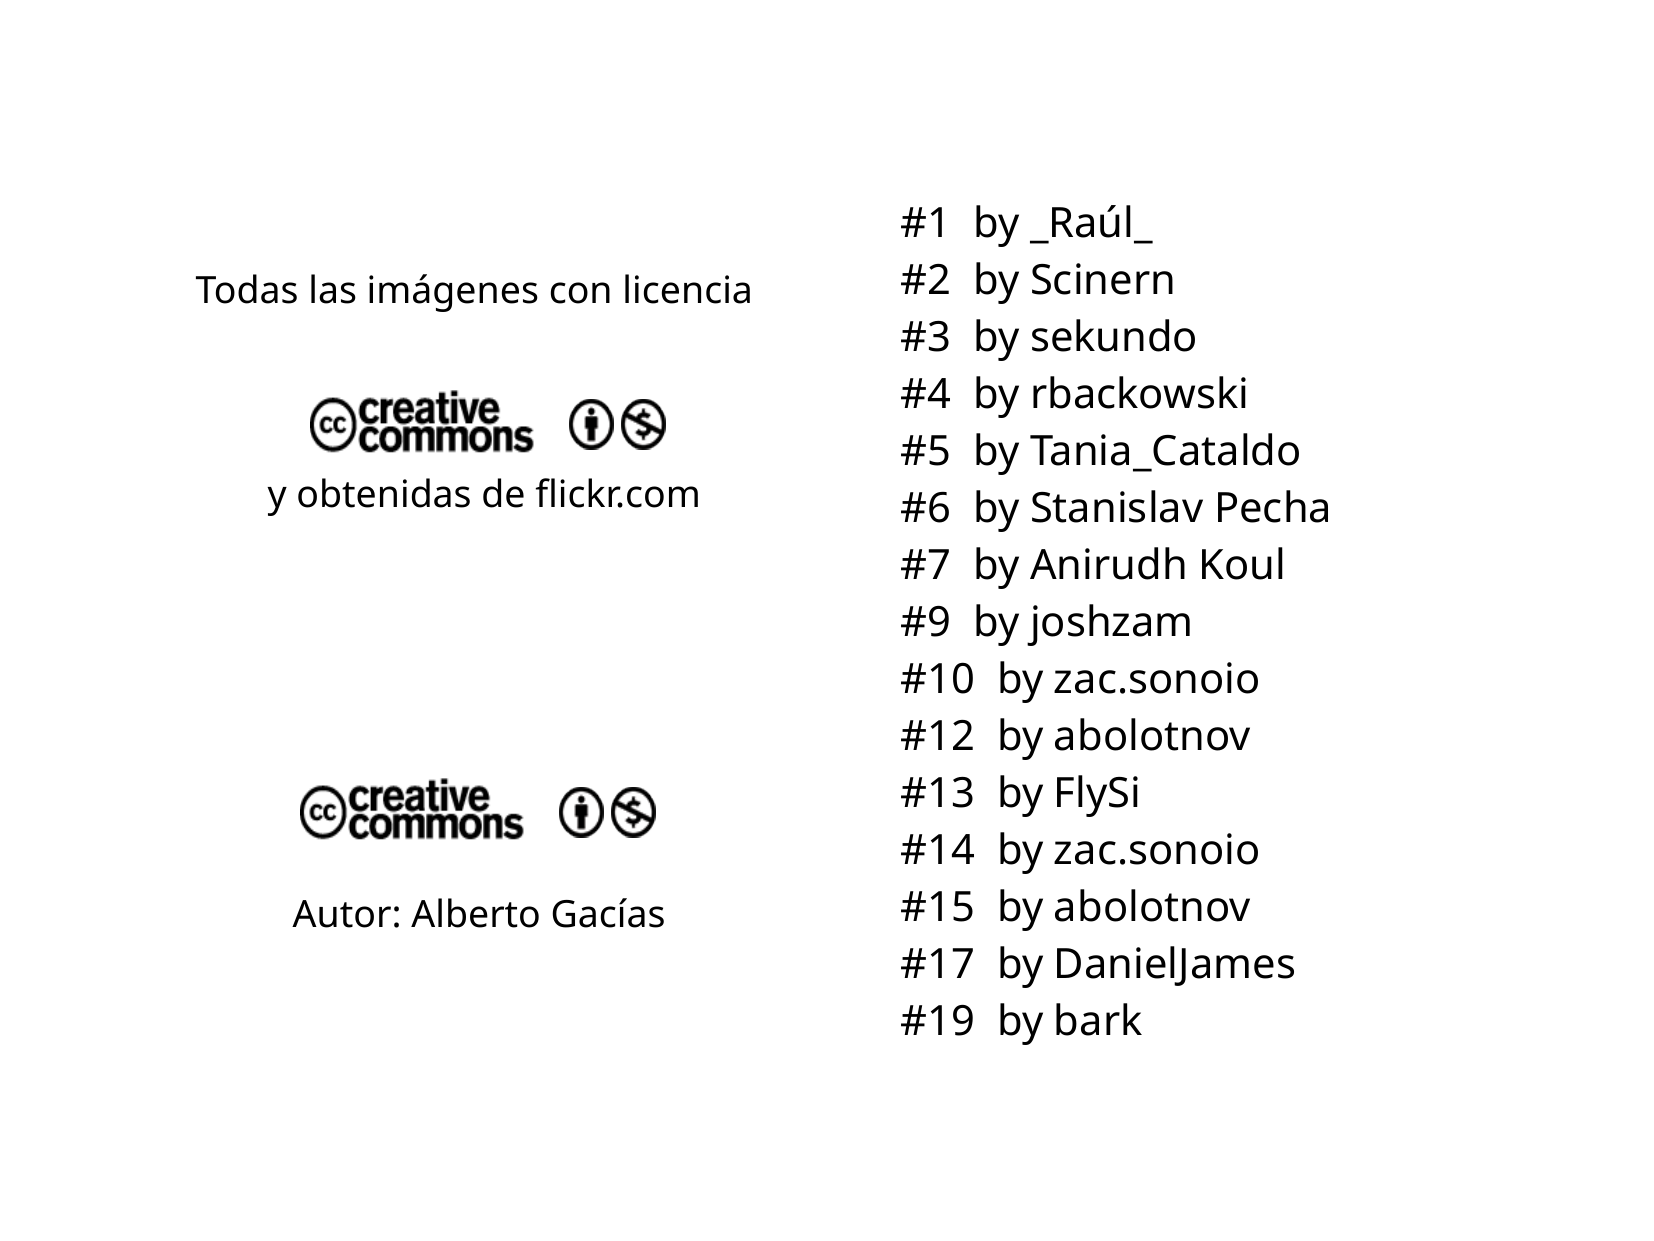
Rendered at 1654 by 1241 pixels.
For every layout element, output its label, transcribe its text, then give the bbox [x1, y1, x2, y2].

picture [621, 399, 666, 450]
picture [300, 778, 525, 841]
picture [559, 787, 604, 838]
picture [310, 390, 535, 454]
text_box #1 by _Raúl_ #2 by Scinern #3 by sekundo #4 by rbackowski #5 by Tania_Cataldo #6 by Stanislav Pecha #7 by Anirudh Koul #9 by joshzam #10 by zac.sonoio #12 by abolotnov #13 by FlySi #14 by zac.sonoio #15 by abolotnov #17 by DanielJames #19 by bark [883, 206, 1590, 1034]
picture [569, 399, 614, 450]
picture [611, 787, 656, 838]
text_box Todas las imágenes con licencia y obtenidas de flickr.com Autor: Alberto Gacías [126, 206, 833, 996]
